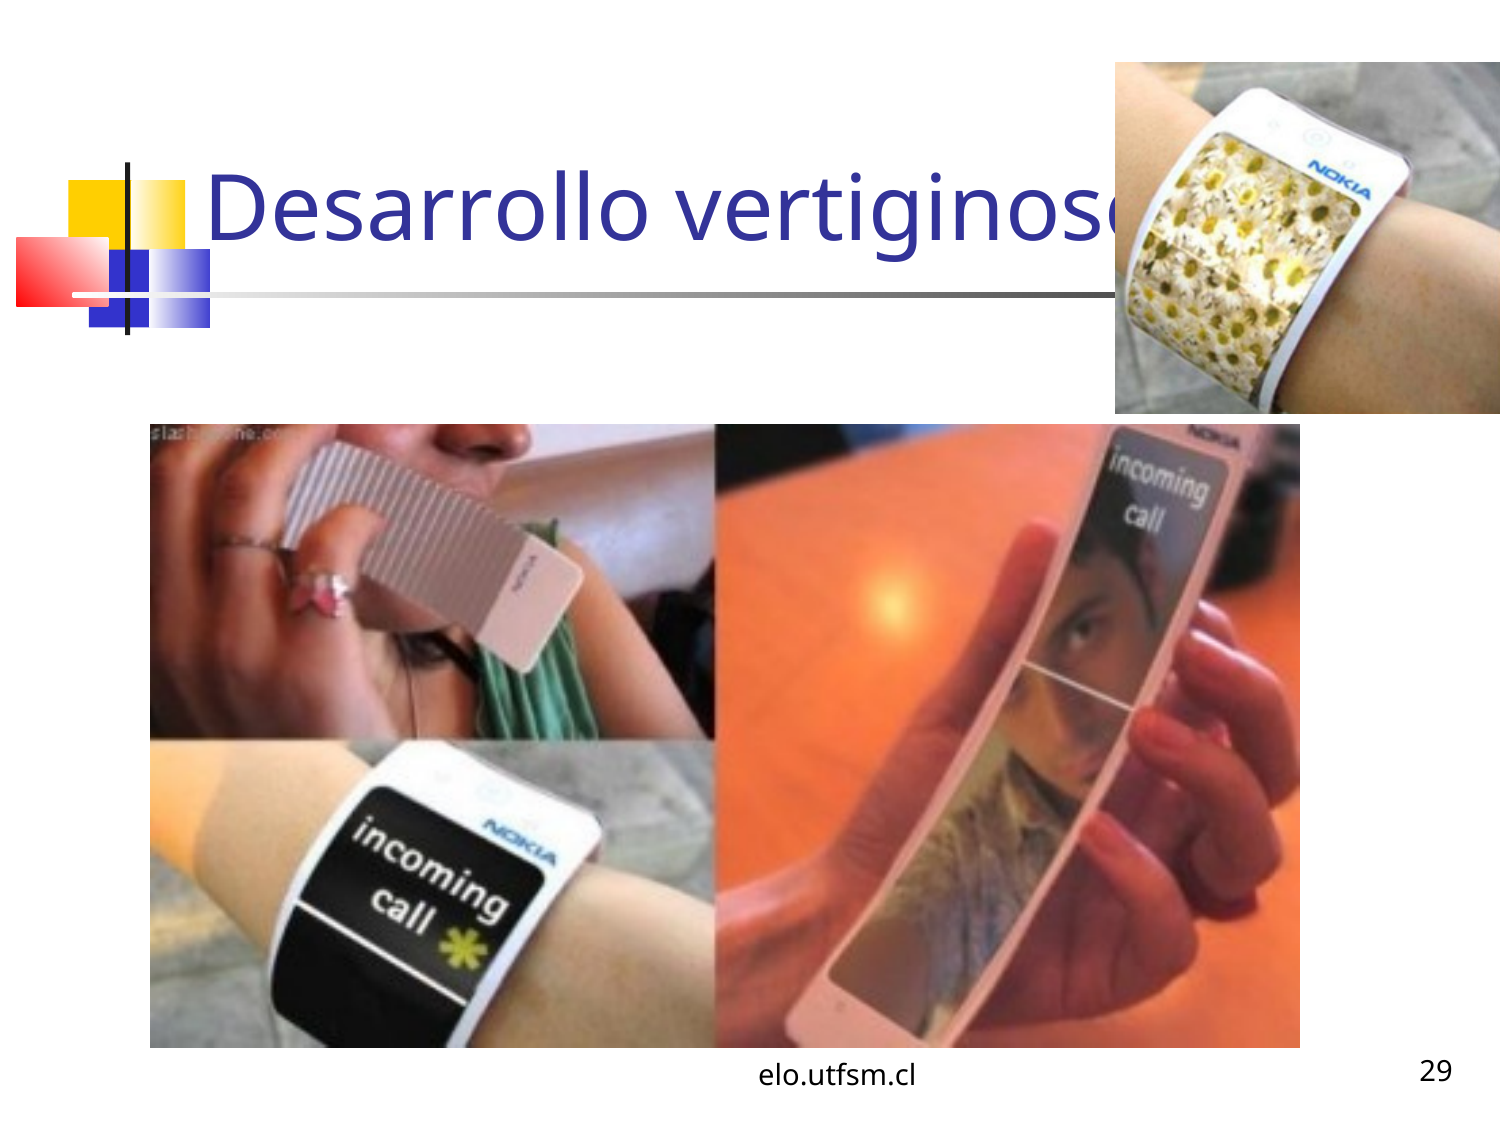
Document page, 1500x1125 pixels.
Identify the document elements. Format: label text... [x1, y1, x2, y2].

text_box elo.utfsm.cl [599, 1048, 1075, 1100]
title Desarrollo vertiginoso [188, 35, 1468, 276]
text_box <number> [1155, 1024, 1468, 1100]
picture [1115, 62, 1500, 415]
picture [150, 424, 1300, 1048]
